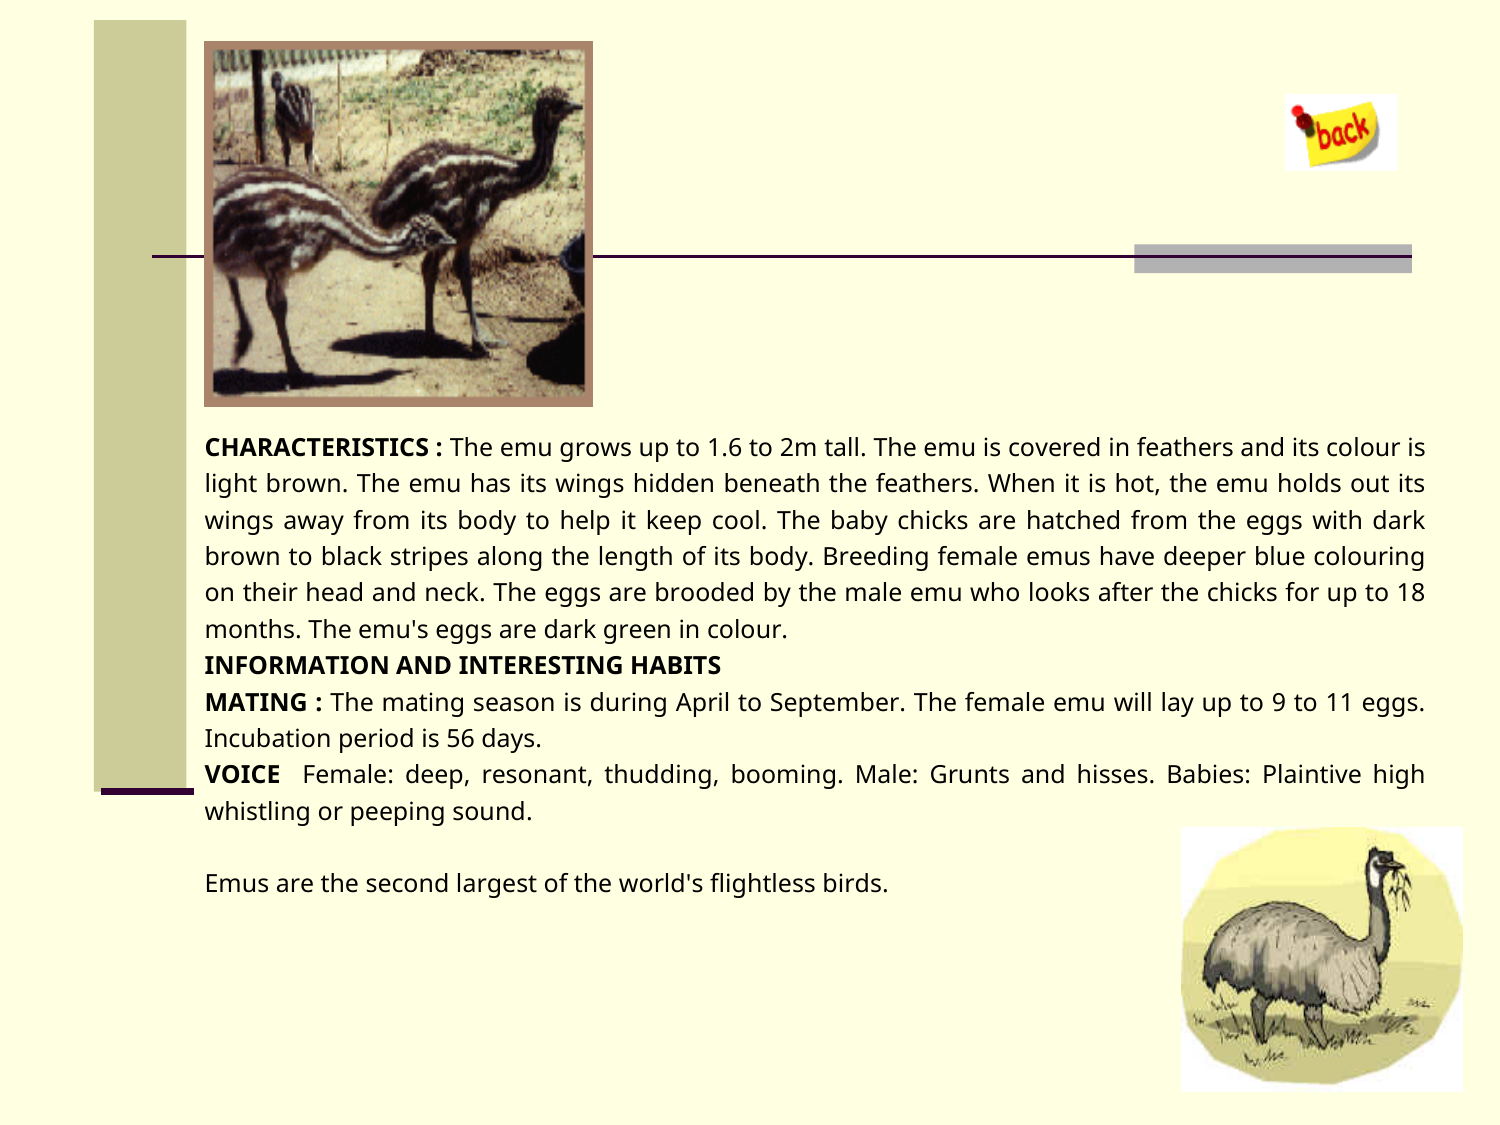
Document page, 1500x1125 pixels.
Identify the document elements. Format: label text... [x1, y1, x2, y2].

text_box CHARACTERISTICS : The emu grows up to 1.6 to 2m tall. The emu is covered in feathers and its colour is light brown. The emu has its wings hidden beneath the feathers. When it is hot, the emu holds out its wings away from its body to help it keep cool. The baby chicks are hatched from the eggs with dark brown to black stripes along the length of its body. Breeding female emus have deeper blue colouring on their head and neck. The eggs are brooded by the male emu who looks after the chicks for up to 18 months. The emu's eggs are dark green in colour. INFORMATION AND INTERESTING HABITS MATING : The mating season is during April to September. The female emu will lay up to 9 to 11 eggs. Incubation period is 56 days. VOICE Female: deep, resonant, thudding, booming. Male: Grunts and hisses. Babies: Plaintive high whistling or peeping sound. Emus are the second largest of the world's flightless birds. [204, 427, 1428, 1028]
picture [1285, 94, 1398, 171]
picture [204, 41, 593, 407]
picture [1181, 827, 1463, 1092]
